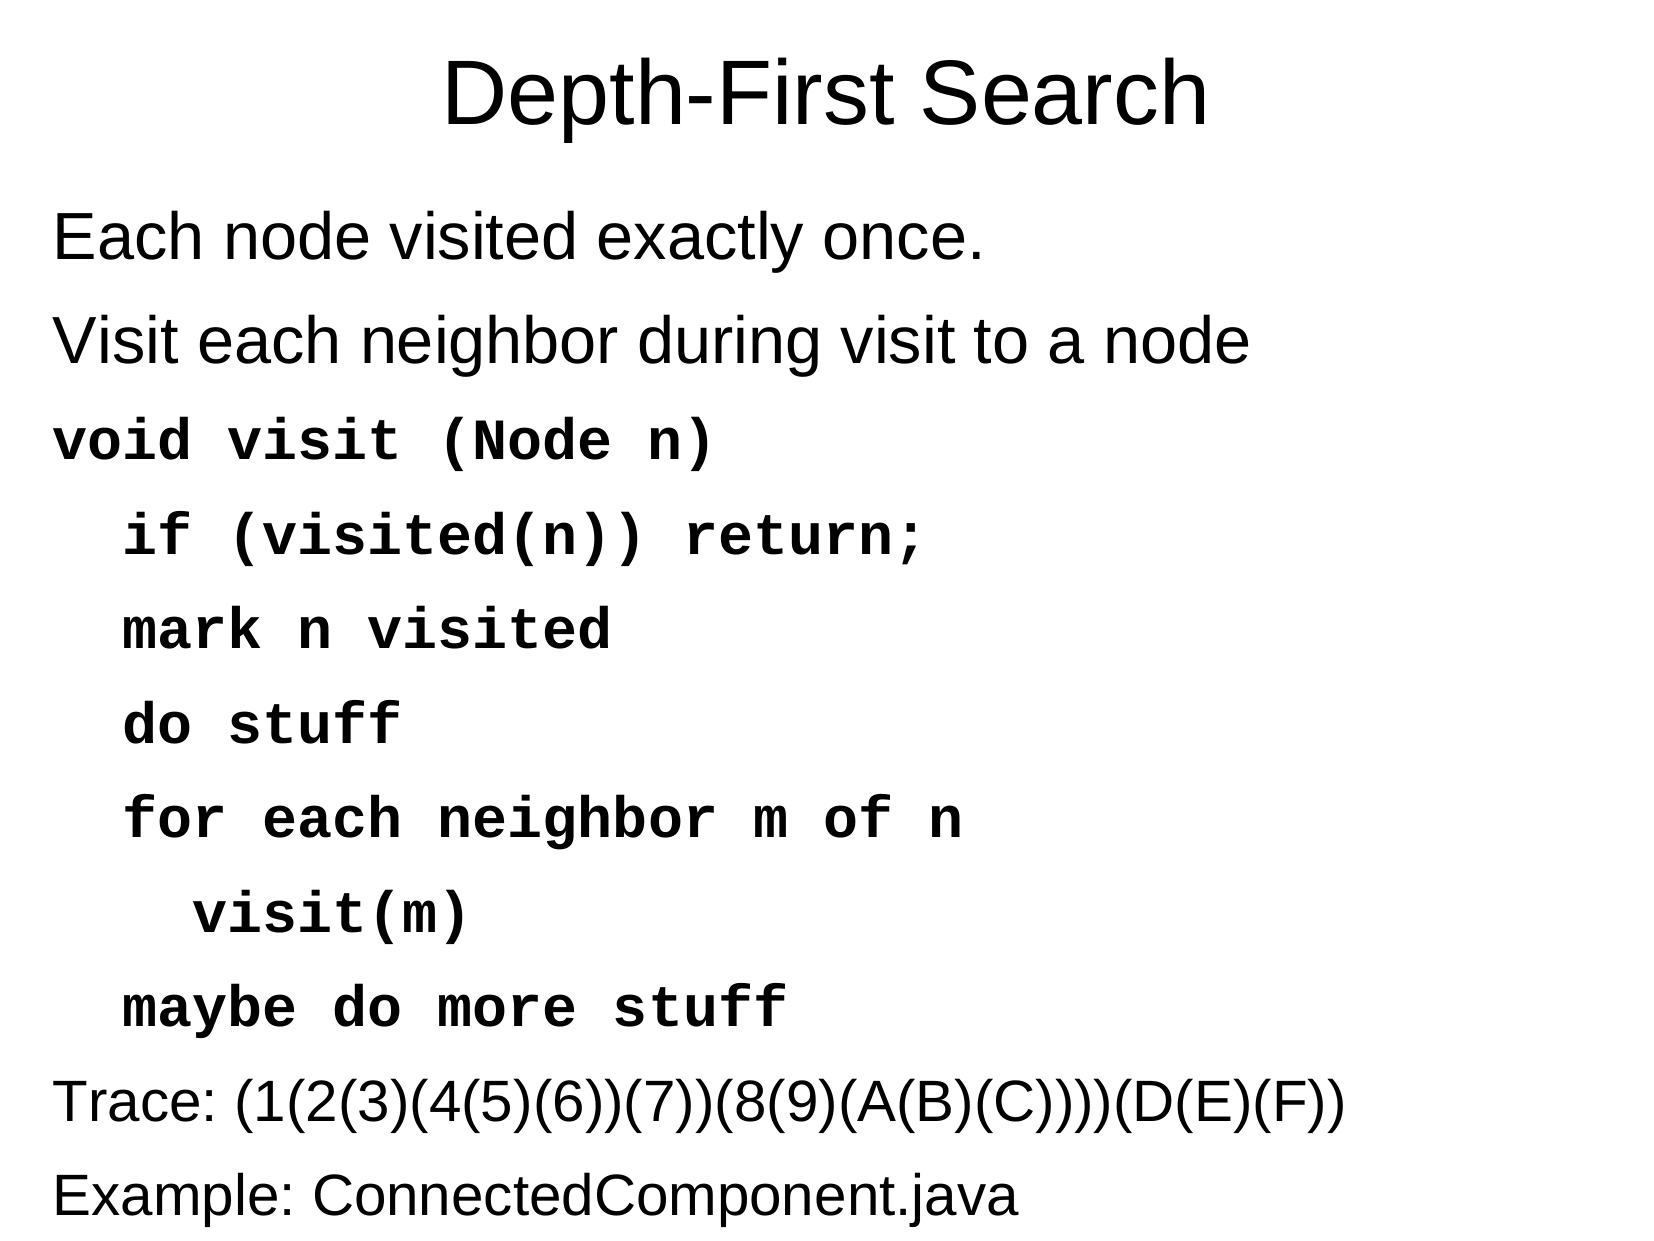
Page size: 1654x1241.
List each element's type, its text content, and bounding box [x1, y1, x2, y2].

list Each node visited exactly once. Visit each neighbor during visit to a node void visit (Node n) if (visited(n)) return; mark n visited do stuff for each neighbor m of n visit(m) maybe do more stuff Trace: (1(2(3)(4(5)(6))(7))(8(9)(A(B)(C))))(D(E)(F)) Example: ConnectedComponent.java [52, 195, 1654, 1229]
title Depth-First Search [82, 0, 1571, 195]
